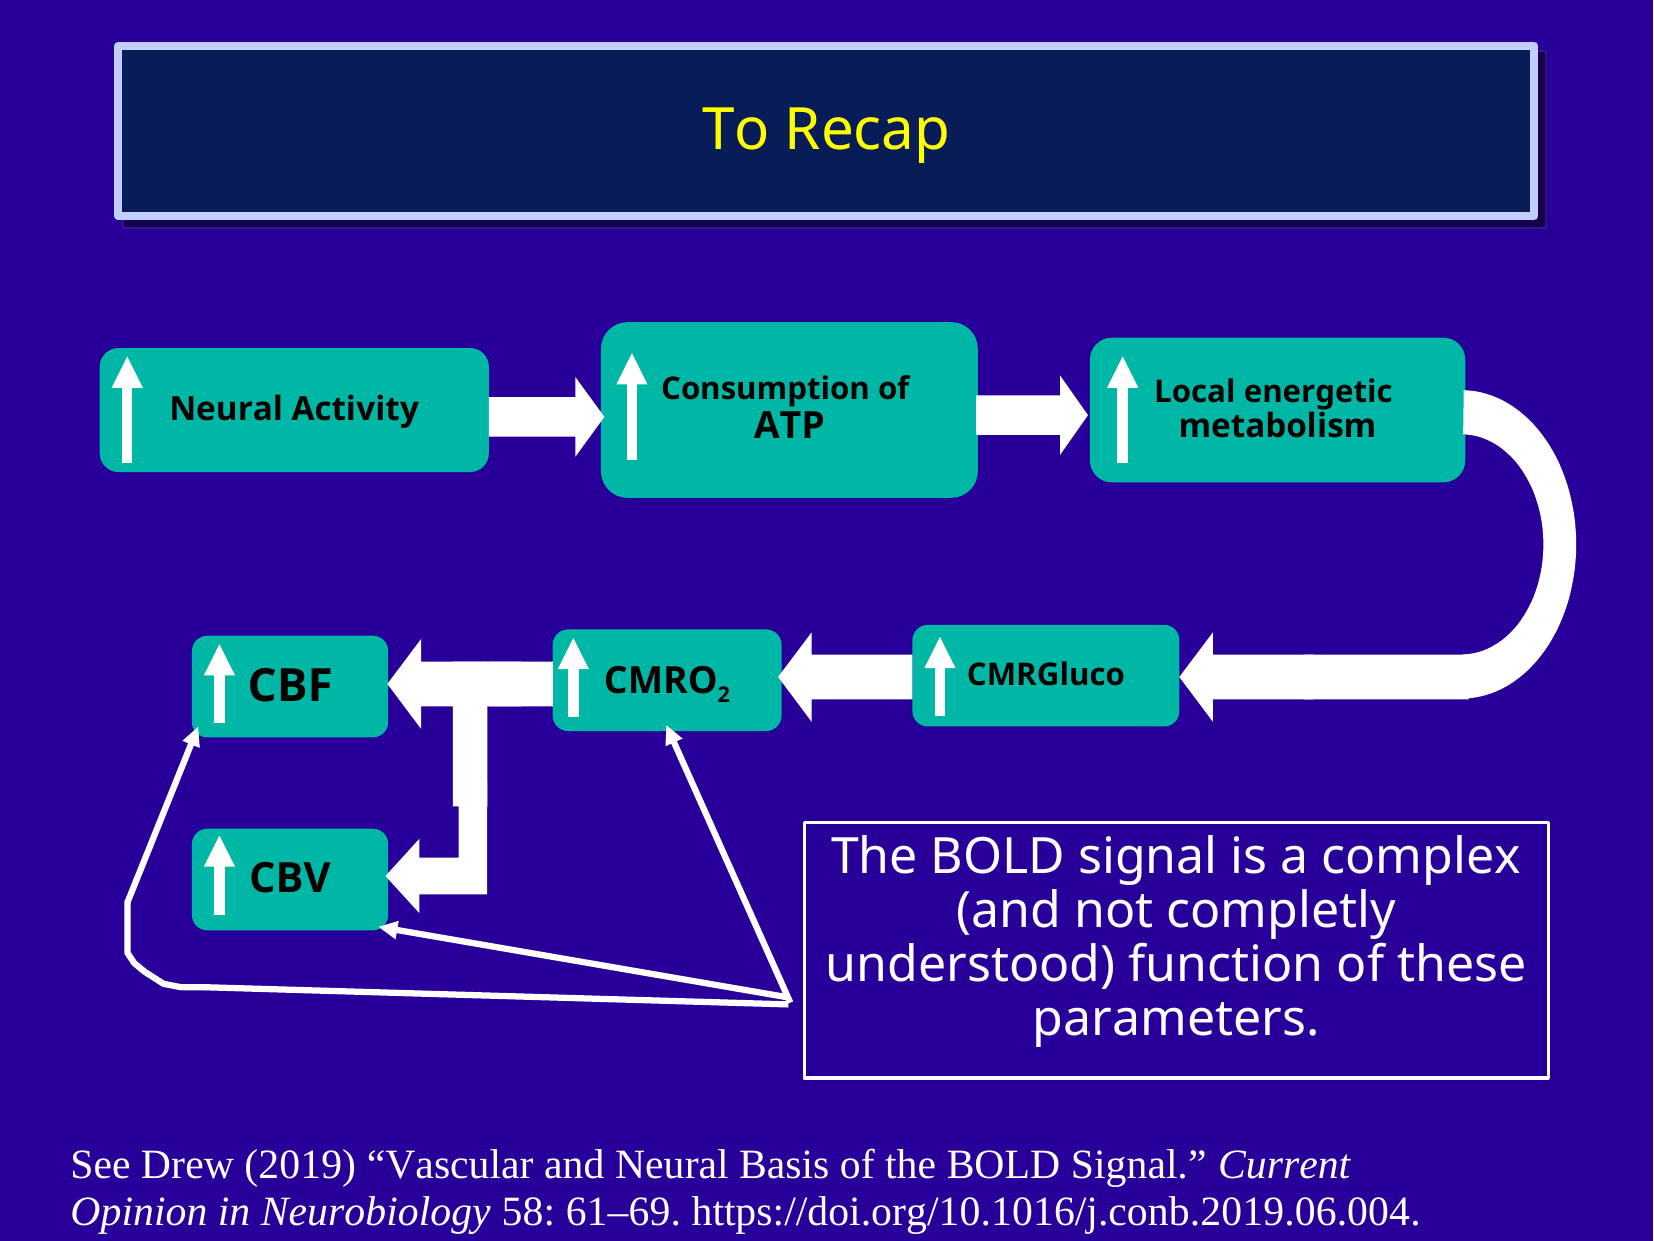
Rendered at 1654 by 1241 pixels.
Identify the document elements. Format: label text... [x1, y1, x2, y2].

title To Recap [118, 45, 1535, 217]
text_box Neural Activity [106, 354, 483, 466]
text_box See Drew (2019) “Vascular and Neural Basis of the BOLD Signal.” Current Opinion in Neurobiology 58: 61–69. https://doi.org/10.1016/j.conb.2019.06.004. [70, 1141, 1427, 1241]
text_box CMRGluco [918, 630, 1174, 721]
text_box [191, 337, 1577, 931]
text_box CBF [197, 641, 383, 732]
text_box CBV [197, 834, 383, 925]
text_box Consumption of ATP [610, 331, 969, 489]
text_box CMRO2 [558, 635, 776, 726]
text_box [99, 322, 1088, 498]
text_box Local energetic metabolism [1097, 345, 1458, 475]
text_box The BOLD signal is a complex (and not completly understood) function of these parameters. [804, 822, 1549, 1174]
